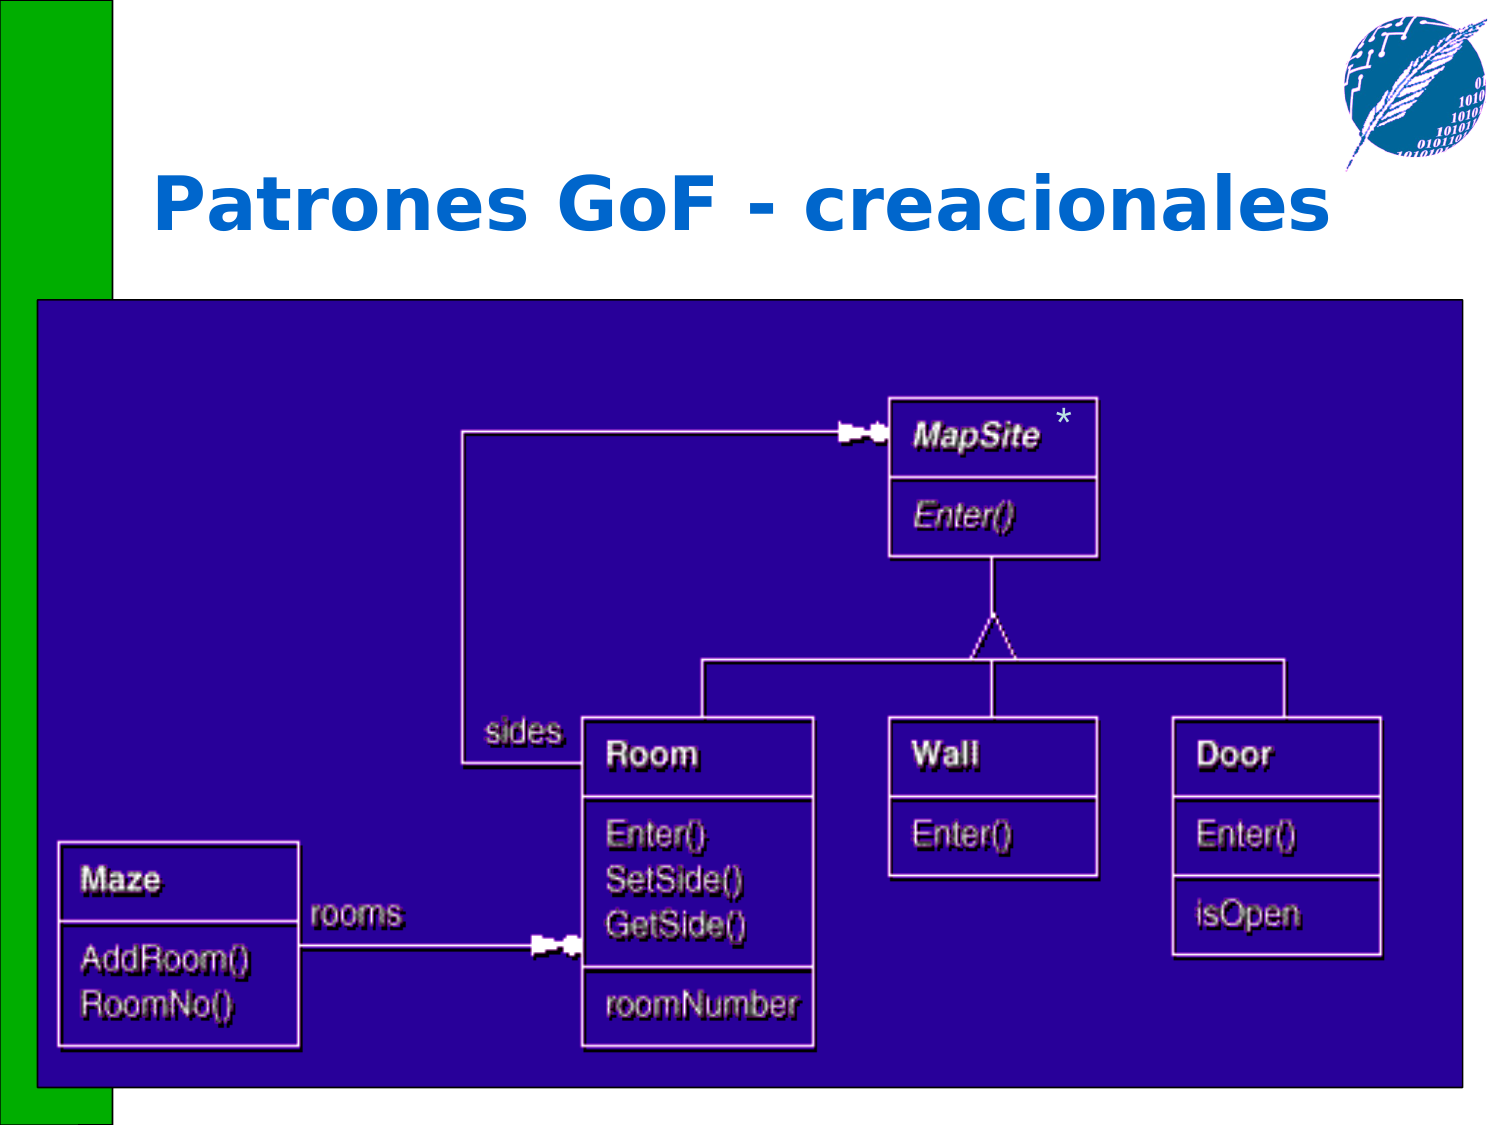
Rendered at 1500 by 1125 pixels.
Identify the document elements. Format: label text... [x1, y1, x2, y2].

text_box * [1036, 396, 1130, 459]
picture [1341, 15, 1488, 172]
picture [23, 361, 1424, 1094]
title Patrones GoF - creacionales [136, 118, 1411, 307]
text_box [37, 299, 1463, 1088]
picture [1417, 140, 1425, 149]
